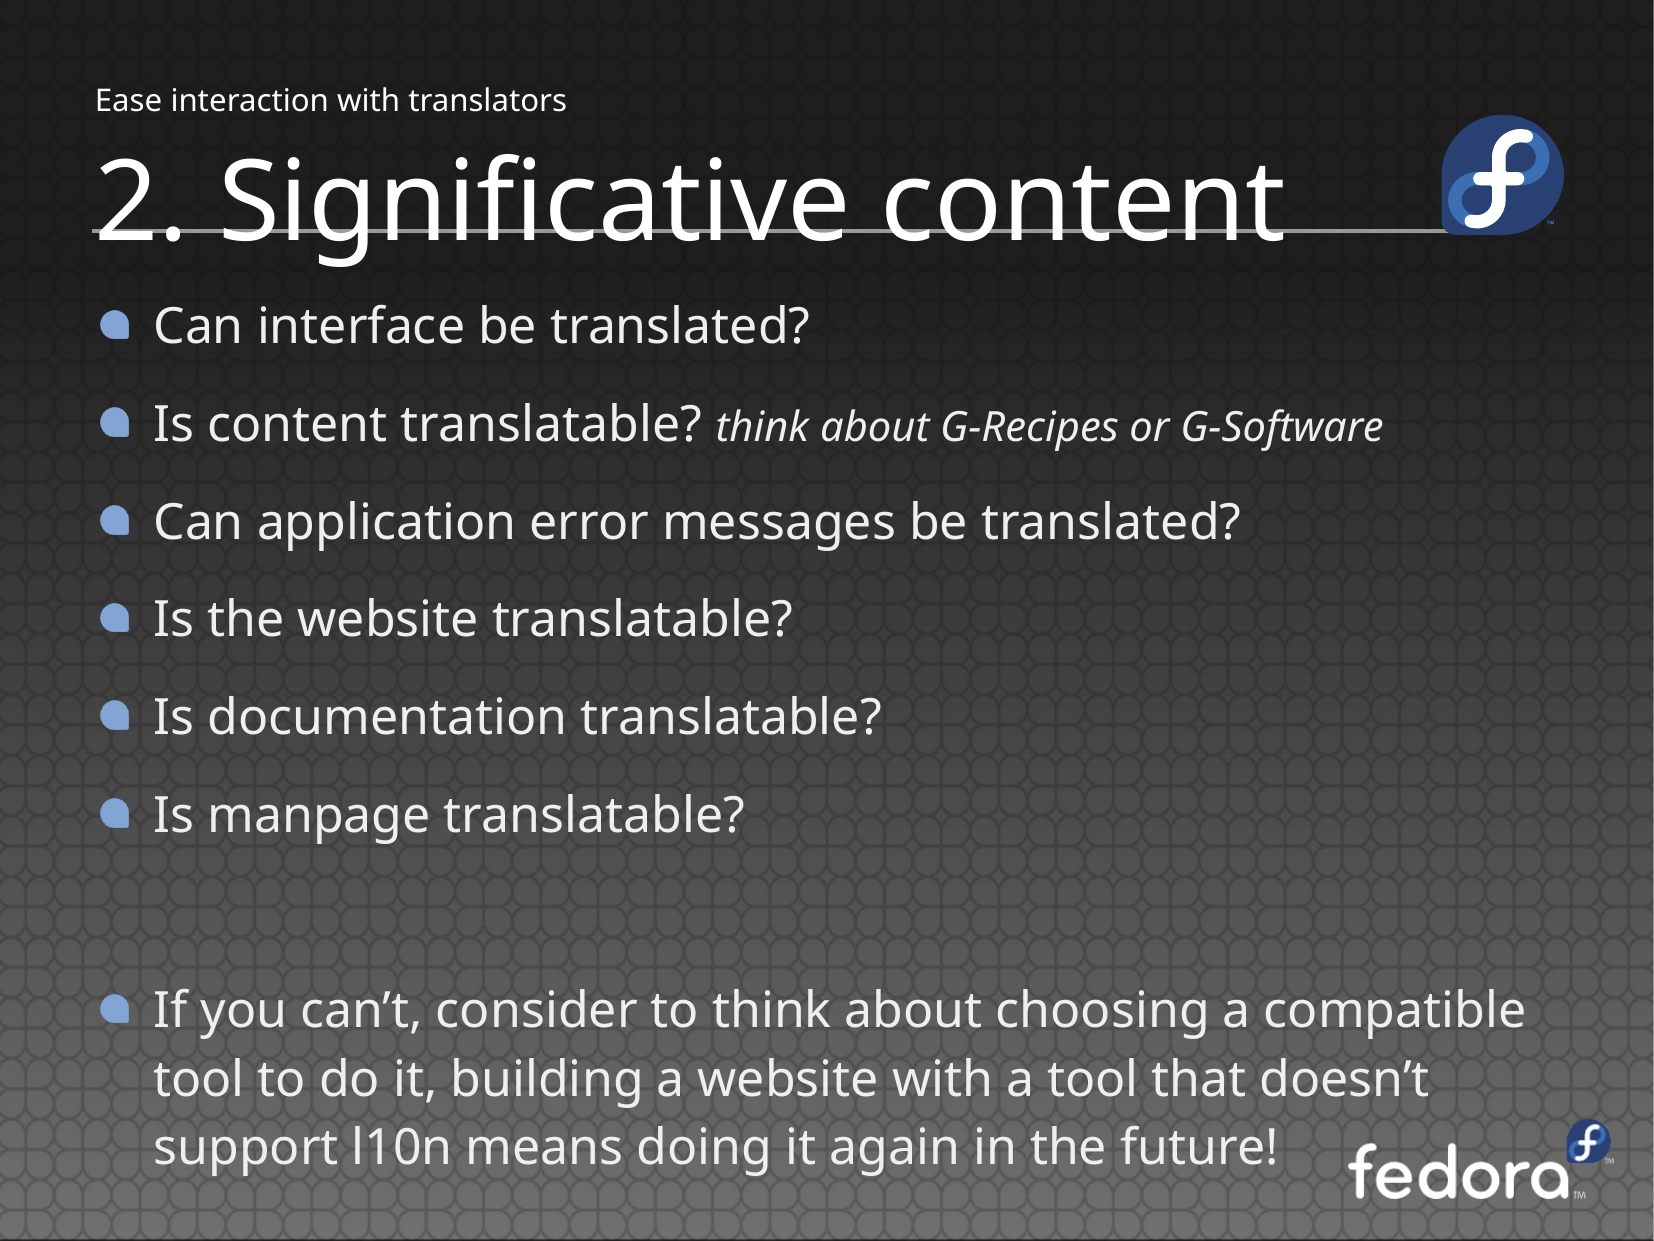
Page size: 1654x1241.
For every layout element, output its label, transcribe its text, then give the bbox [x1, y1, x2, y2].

title Ease interaction with translators 2. Significative content [94, 100, 1426, 251]
list Can interface be translated? Is content translatable? think about G-Recipes or G-Software Can application error messages be translated? Is the website translatable? Is documentation translatable? Is manpage translatable? If you can’t, consider to think about choosing a compatible tool to do it, building a website with a tool that doesn’t support l10n means doing it again in the future! [82, 290, 1571, 1179]
picture [0, 0, 1654, 1241]
